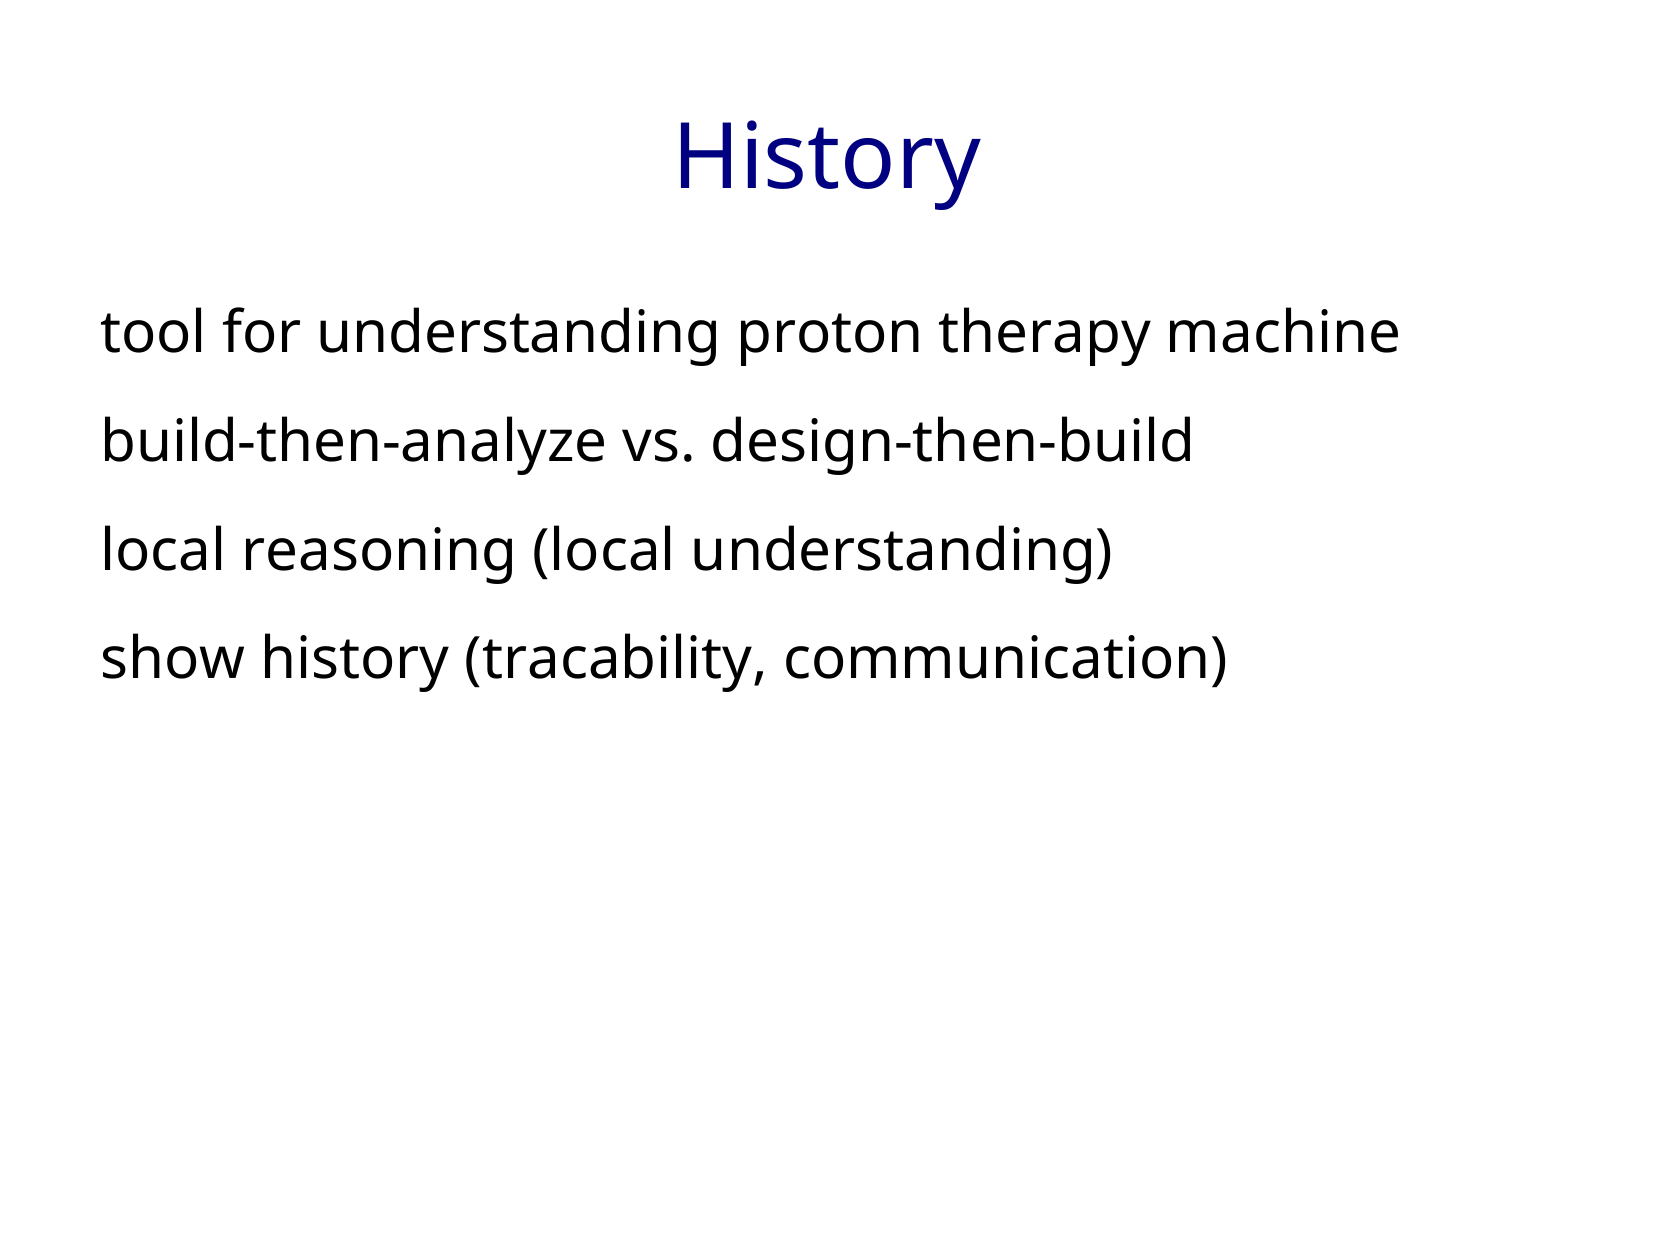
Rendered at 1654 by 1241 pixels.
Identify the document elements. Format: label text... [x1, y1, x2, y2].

list tool for understanding proton therapy machine build-then-analyze vs. design-then-build local reasoning (local understanding) show history (tracability, communication) [82, 290, 1571, 1109]
title History [82, 49, 1571, 257]
